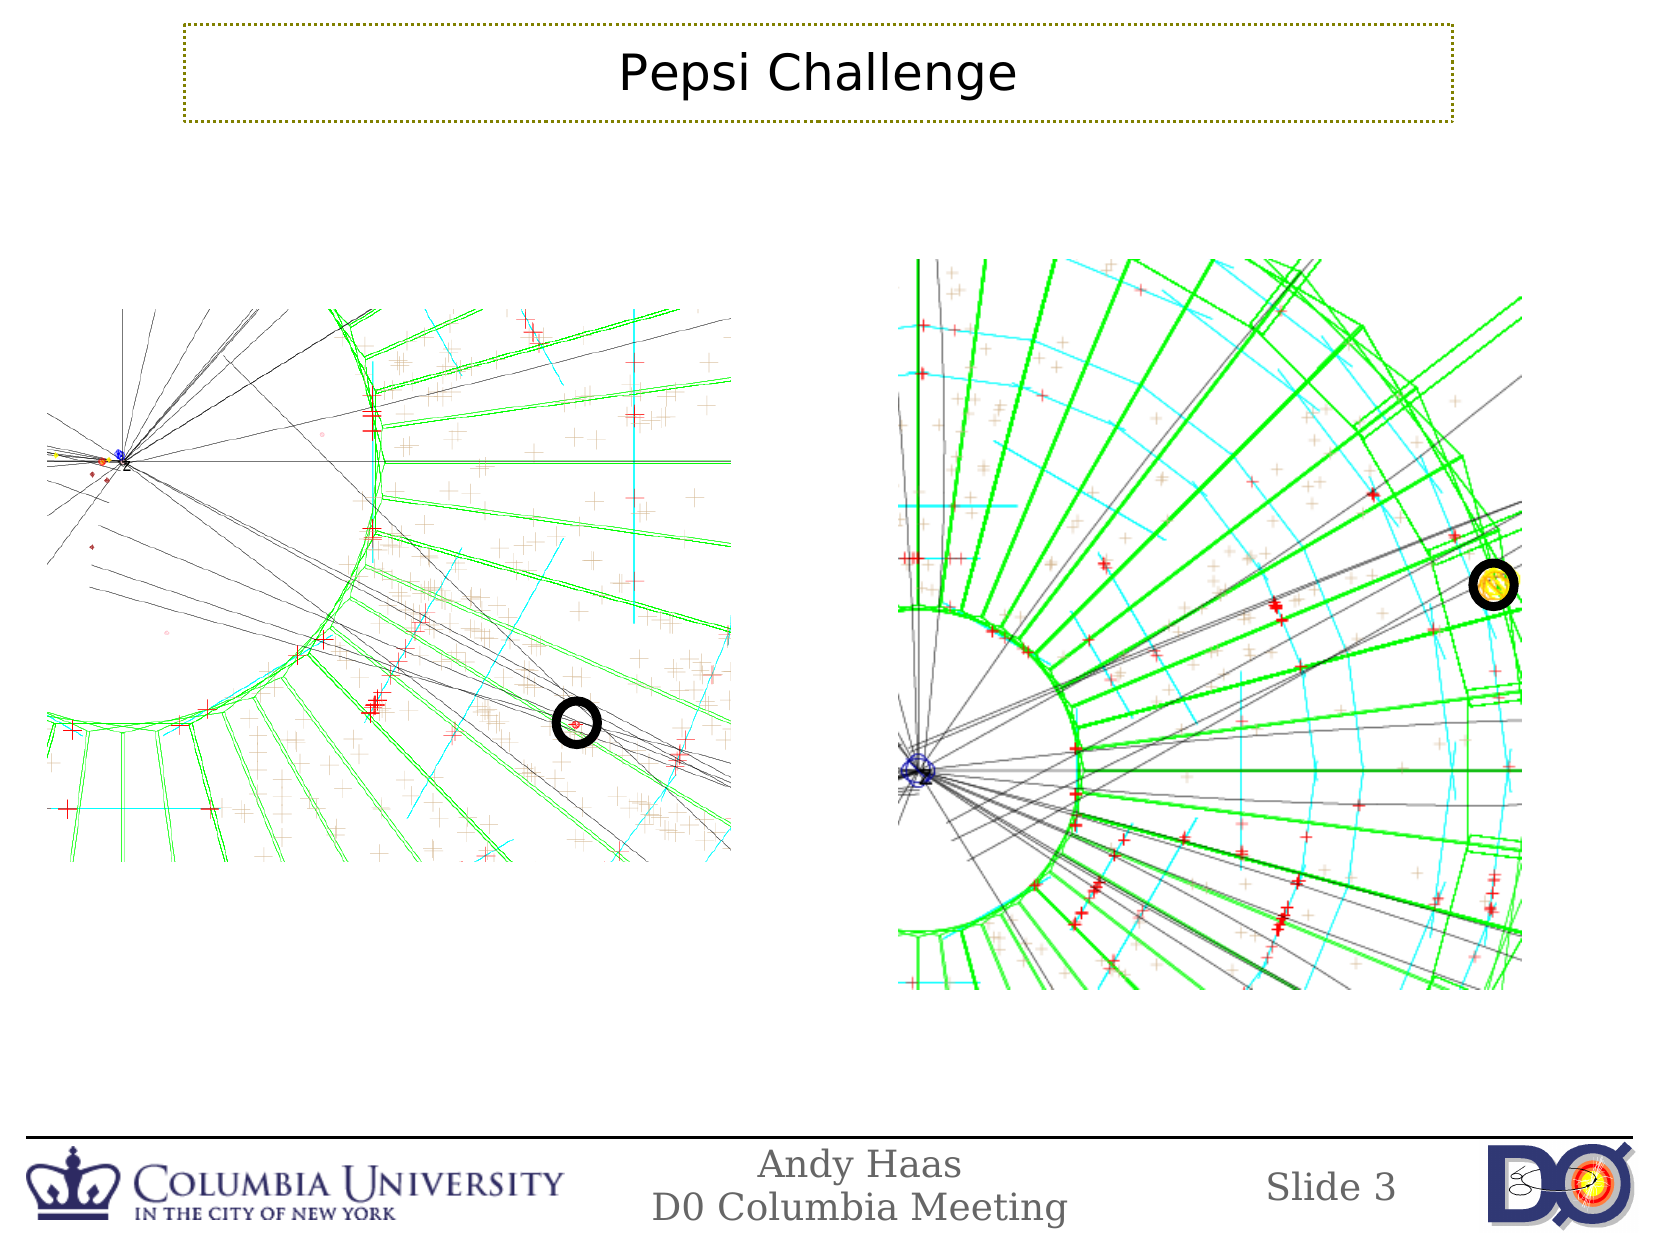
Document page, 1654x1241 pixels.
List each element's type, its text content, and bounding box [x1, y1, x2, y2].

title Pepsi Challenge [184, 24, 1453, 122]
picture [26, 1146, 565, 1220]
picture [1479, 1140, 1639, 1233]
picture [47, 309, 731, 862]
picture [898, 259, 1522, 990]
